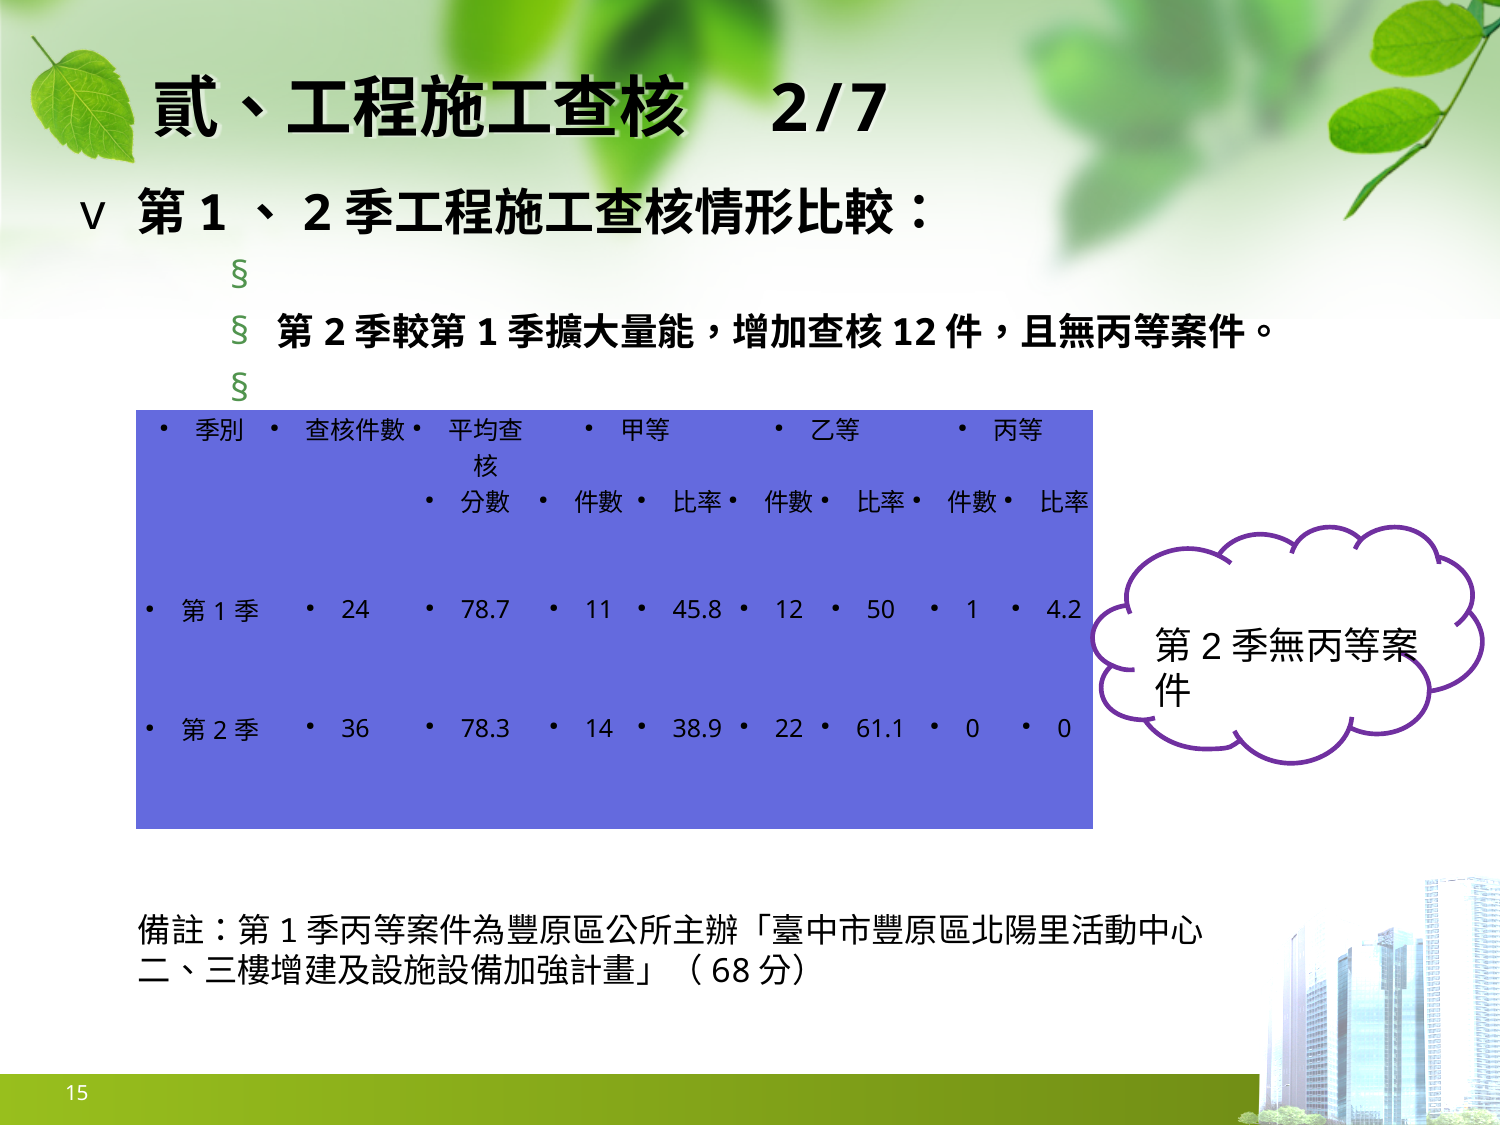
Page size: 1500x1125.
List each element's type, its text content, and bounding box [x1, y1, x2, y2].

table_cell 第1季 [136, 592, 269, 710]
table_header 季別 [136, 410, 269, 592]
table_cell 36 [269, 710, 407, 829]
table_cell 0 [1001, 710, 1093, 829]
text_box 備註：第1季丙等案件為豐原區公所主辦「臺中市豐原區北陽里活動中心二、三樓增建及設施設備加強計畫」（68分） [122, 901, 1223, 998]
table_cell 22 [726, 710, 817, 829]
table_header 平均查核 分數 [407, 410, 529, 592]
table_cell 61.1 [817, 710, 909, 829]
list 第1、2季工程施工查核情形比較： 第2季較第1季擴大量能，增加查核12件，且無丙等案件。 [1095, 530, 1436, 760]
table_cell 比率 [817, 483, 909, 592]
table_cell 78.3 [407, 710, 529, 829]
list 第1、2季工程施工查核情形比較： 第2季較第1季擴大量能，增加查核12件，且無丙等案件。 [64, 172, 1436, 1000]
table_cell 第2季 [136, 710, 269, 829]
text_box 15 [50, 1072, 138, 1113]
table_cell 1 [909, 592, 1001, 710]
table_header 甲等 [529, 410, 726, 483]
table_cell 0 [909, 710, 1001, 829]
table_cell 比率 [634, 483, 726, 592]
table_cell 50 [817, 592, 909, 710]
table_header 丙等 [909, 410, 1093, 483]
table_cell 12 [726, 592, 817, 710]
table_cell 件數 [726, 483, 817, 592]
title 貳、工程施工查核 2/7 [137, 57, 1325, 150]
table_header 乙等 [726, 410, 909, 483]
text_box 第2季無丙等案件 [1139, 614, 1459, 676]
table_cell 38.9 [634, 710, 726, 829]
table_cell 45.8 [634, 592, 726, 710]
table_cell 比率 [1001, 483, 1093, 592]
table_cell 11 [529, 592, 634, 710]
table_cell 14 [529, 710, 634, 829]
table_cell 件數 [909, 483, 1001, 592]
table_cell 件數 [529, 483, 634, 592]
table_header 查核件數 [269, 410, 407, 592]
table_cell 78.7 [407, 592, 529, 710]
table_cell 24 [269, 592, 407, 710]
table_cell 4.2 [1001, 592, 1093, 710]
